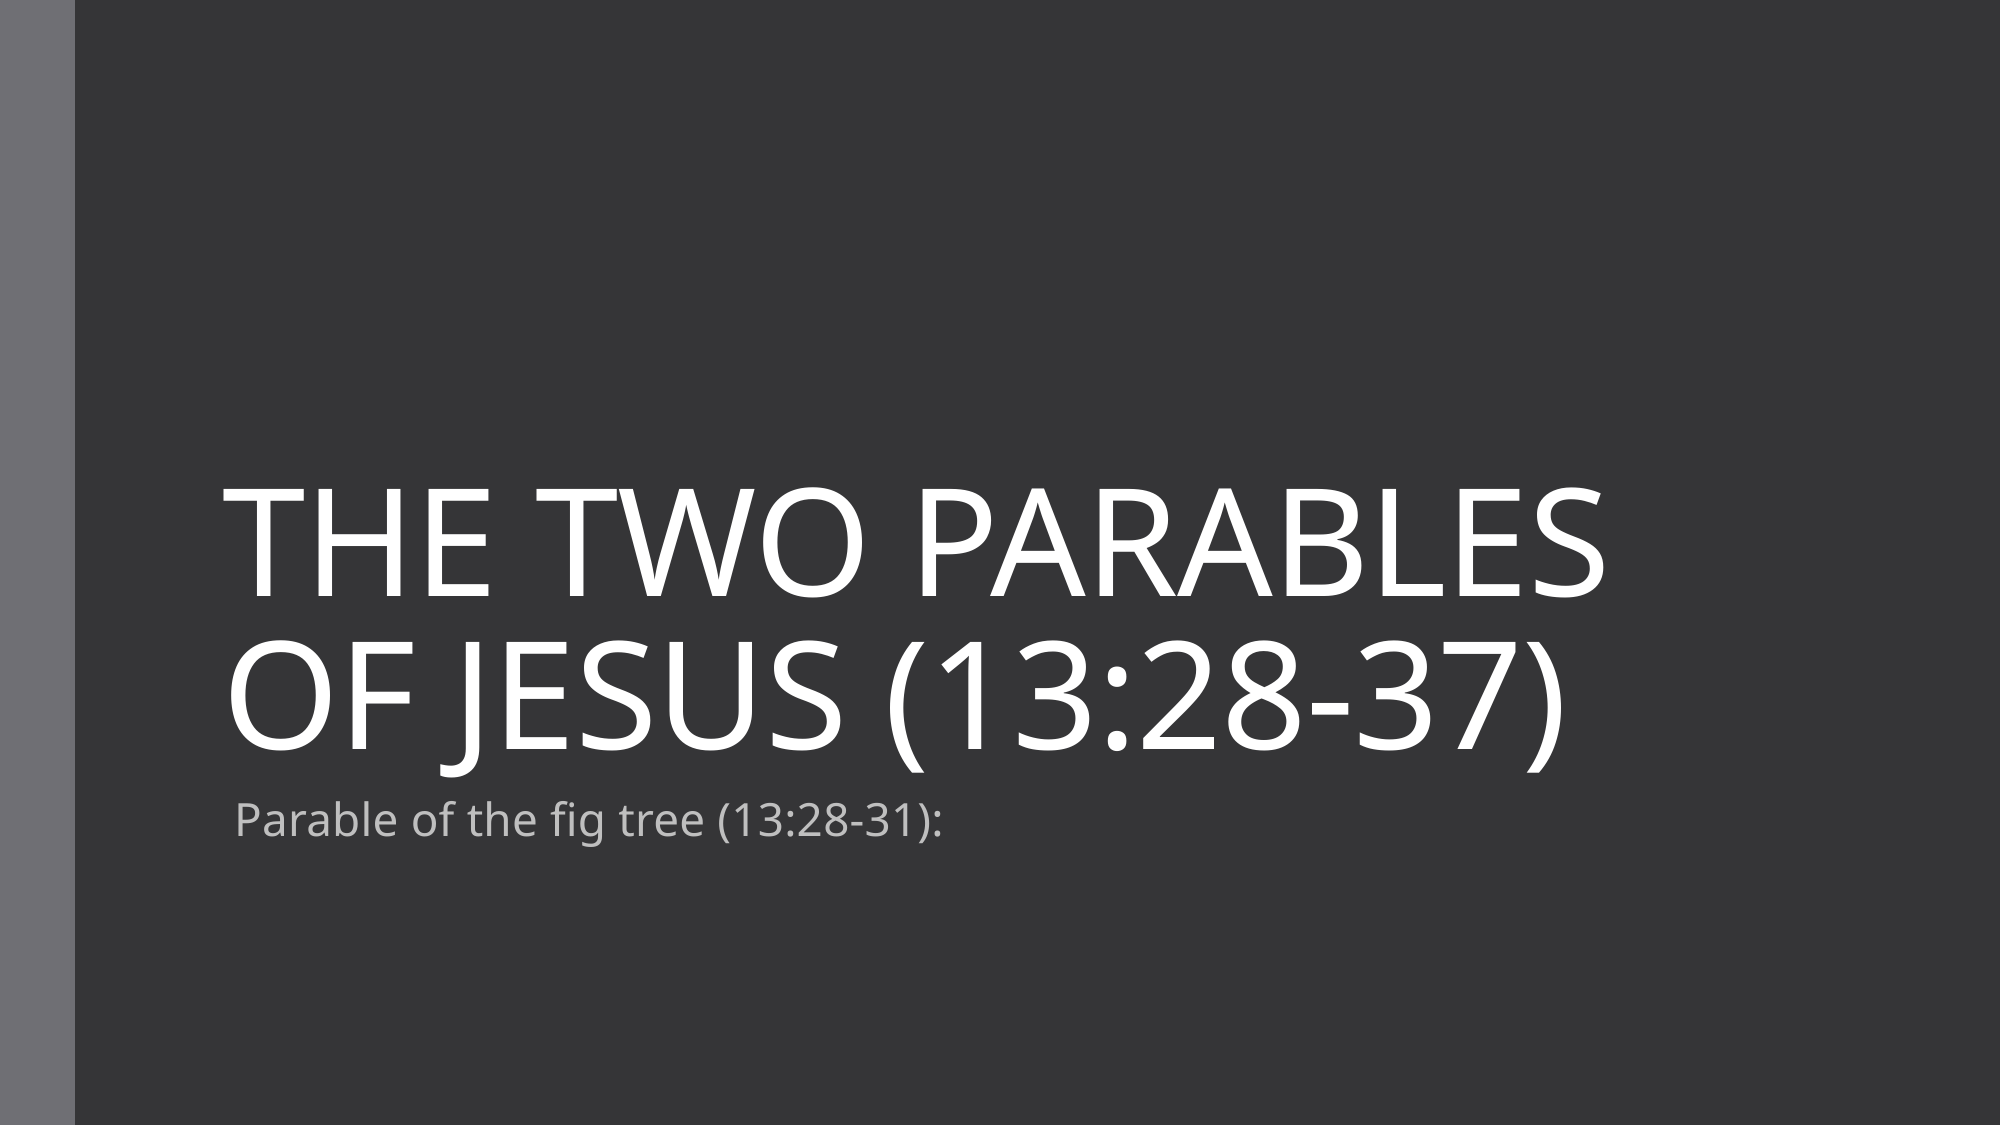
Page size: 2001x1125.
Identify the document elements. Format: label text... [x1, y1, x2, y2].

title THE TWO PARABLES OF JESUS (13:28-37) [206, 124, 1752, 787]
subtitle Parable of the fig tree (13:28-31): [206, 787, 1752, 1066]
